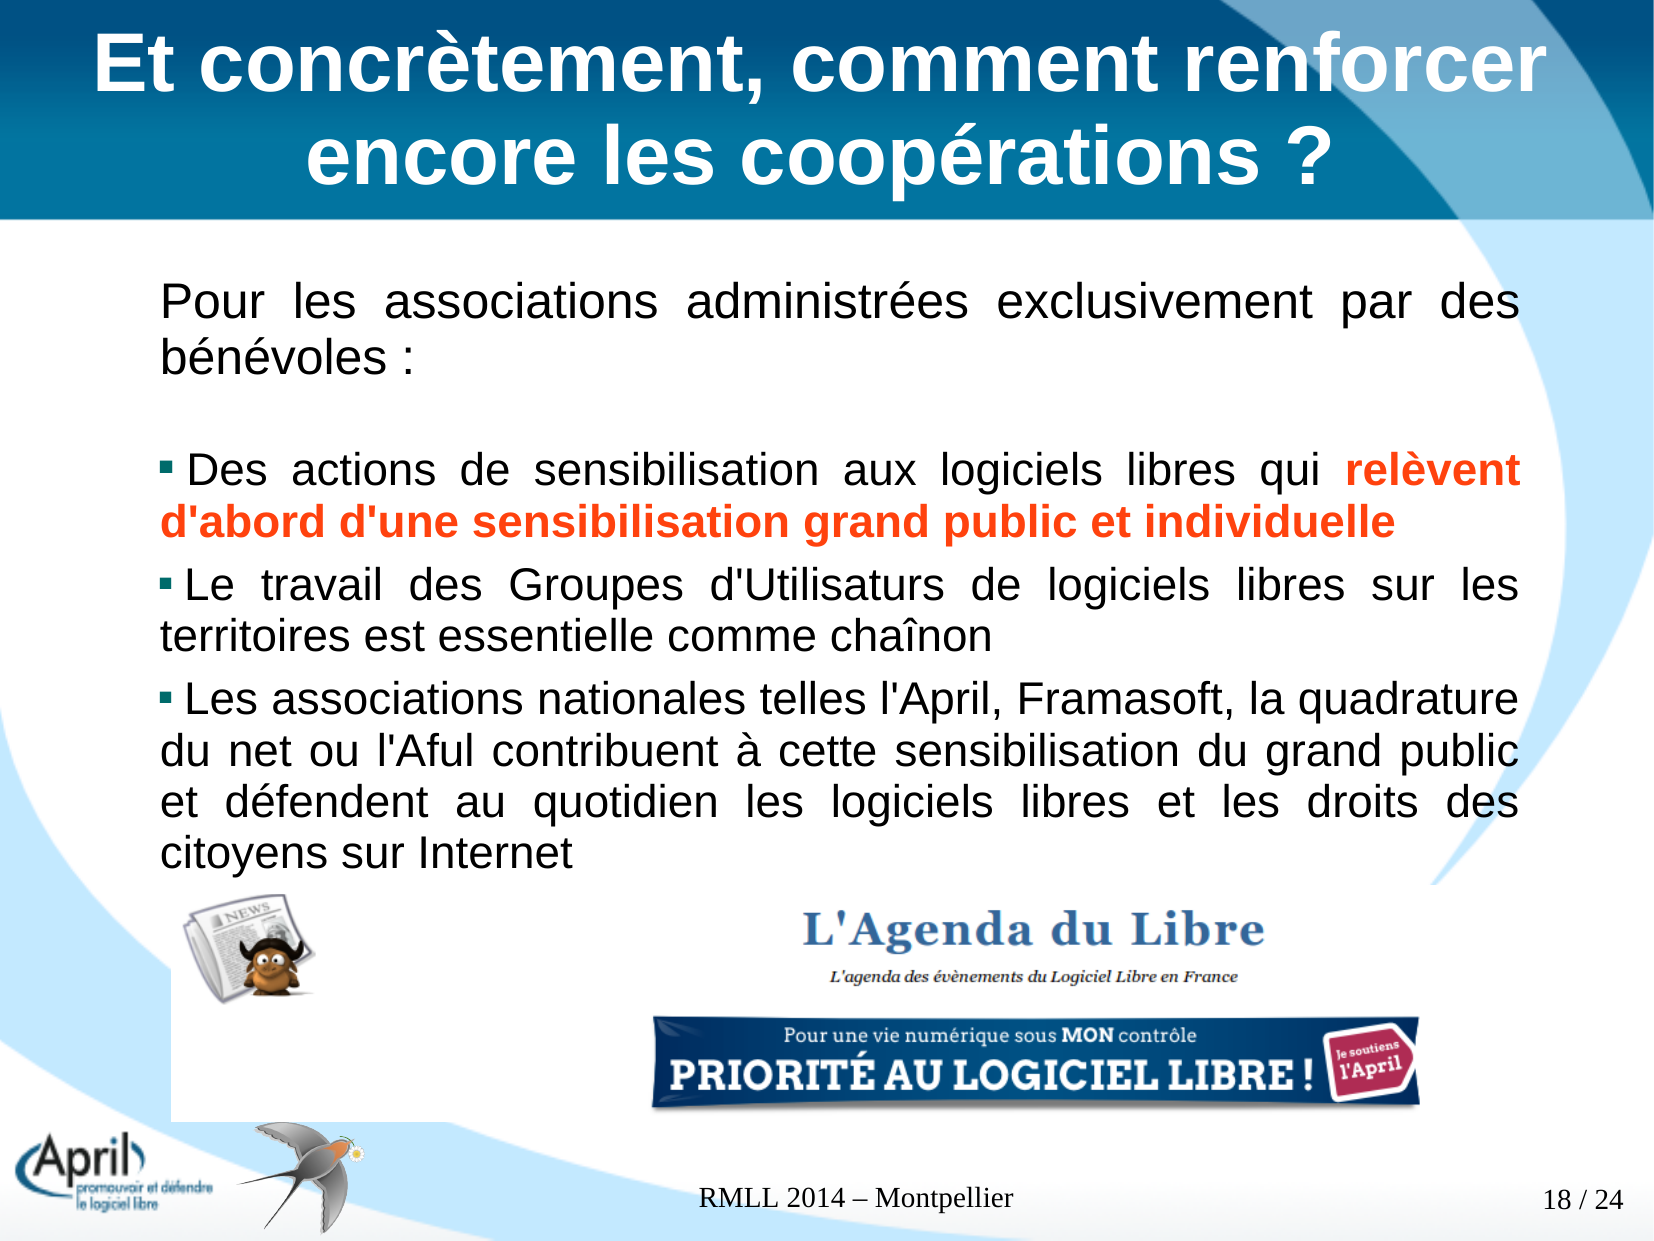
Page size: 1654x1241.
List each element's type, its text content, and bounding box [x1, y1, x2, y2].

title Et concrètement, comment renforcer encore les coopérations ? [76, 5, 1565, 213]
text_box Pour les associations administrées exclusivement par des bénévoles : Des actions de sensibilisation aux logiciels libres qui relèvent d'abord d'une sensibilisation grand public et individuelle Le travail des Groupes d'Utilisaturs de logiciels libres sur les territoires est essentielle comme chaînon Les associations nationales telles l'April, Framasoft, la quadrature du net ou l'Aful contribuent à cette sensibilisation du grand public et défendent au quotidien les logiciels libres et les droits des citoyens sur Internet [145, 265, 1536, 998]
picture [0, 0, 1654, 1241]
